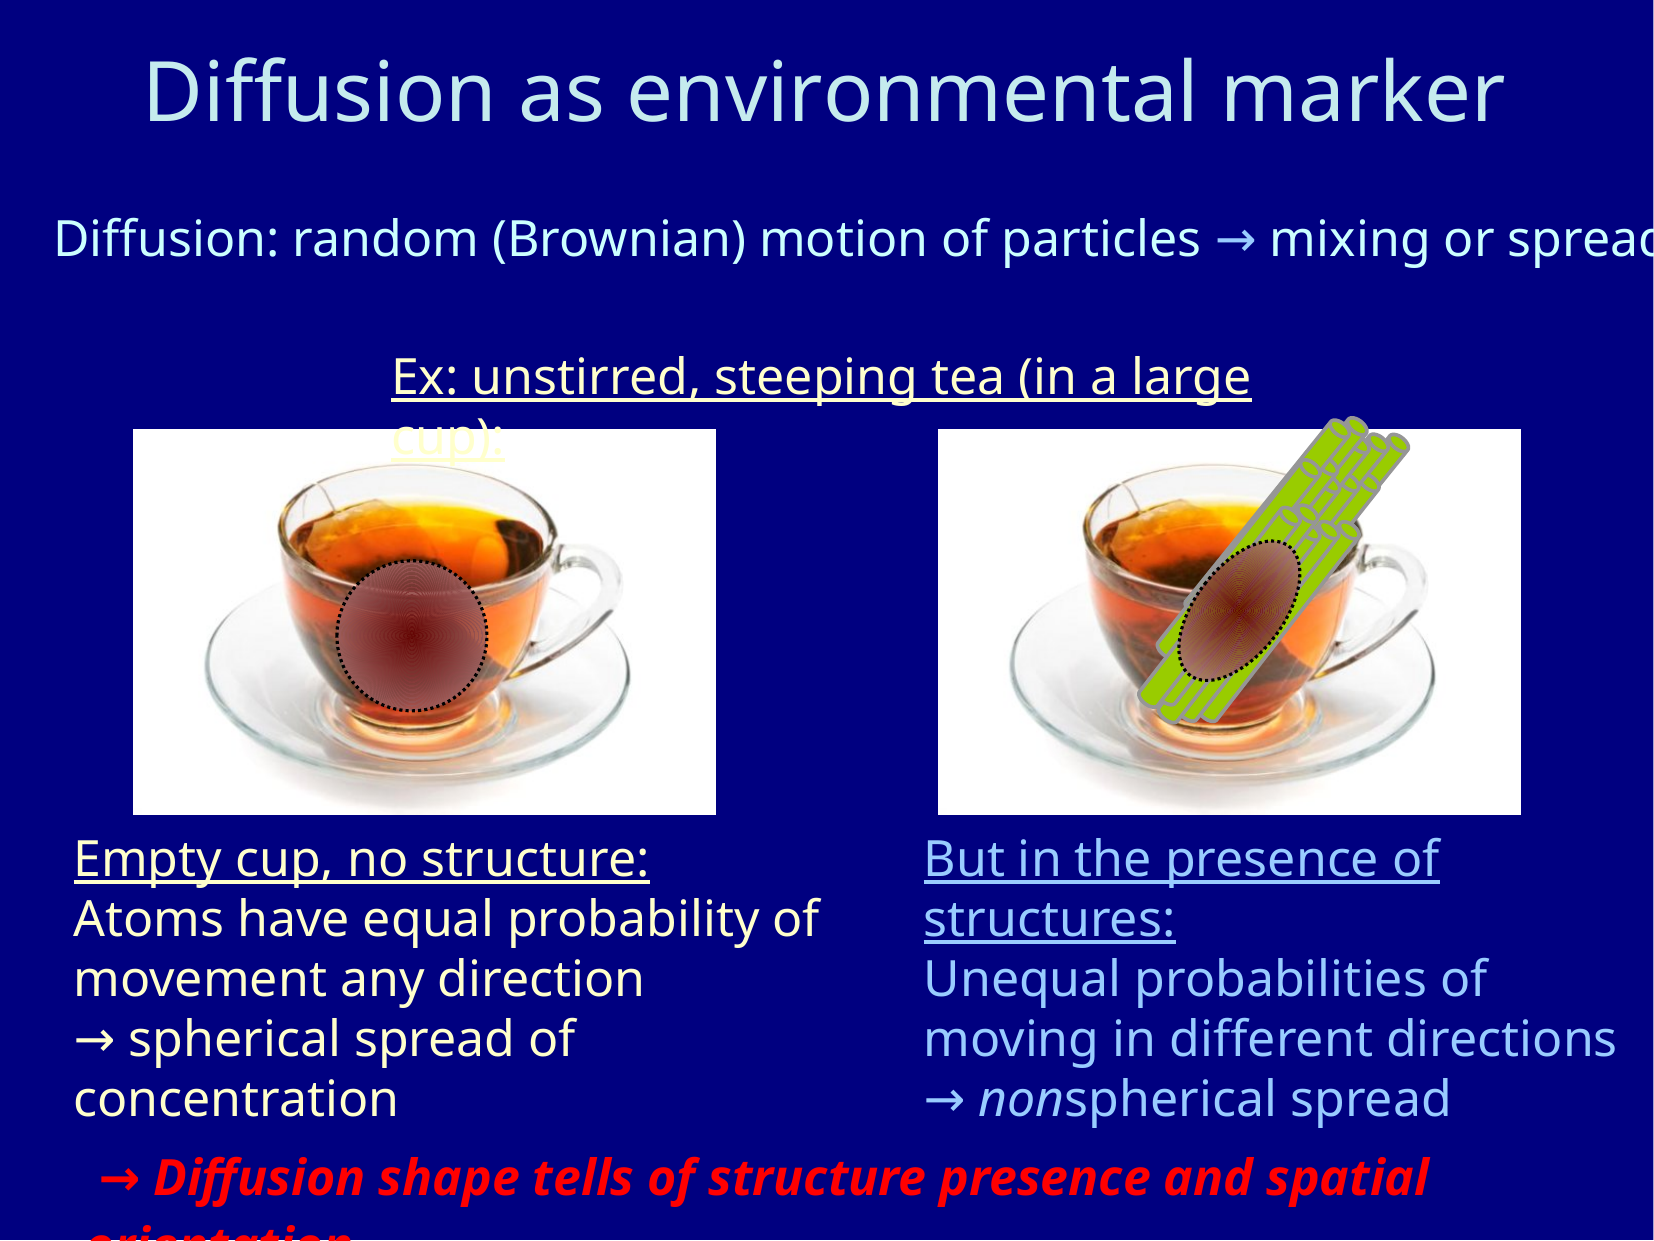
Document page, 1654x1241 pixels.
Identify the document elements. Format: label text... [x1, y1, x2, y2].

text_box Diffusion: random (Brownian) motion of particles → mixing or spreading [38, 195, 1619, 378]
text_box [336, 560, 487, 711]
text_box But in the presence of structures: Unequal probabilities of moving in different directions → nonspherical spread [901, 818, 1654, 1074]
text_box Empty cup, no structure: Atoms have equal probability of movement any direction → spherical spread of concentration [44, 818, 850, 1083]
text_box Ex: unstirred, steeping tea (in a large cup): [316, 336, 1327, 472]
title Diffusion as environmental marker [75, 13, 1576, 164]
text_box [1138, 417, 1409, 723]
text_box → Diffusion shape tells of structure presence and spatial orientation [70, 1134, 1597, 1226]
picture [133, 429, 716, 815]
picture [938, 429, 1521, 815]
